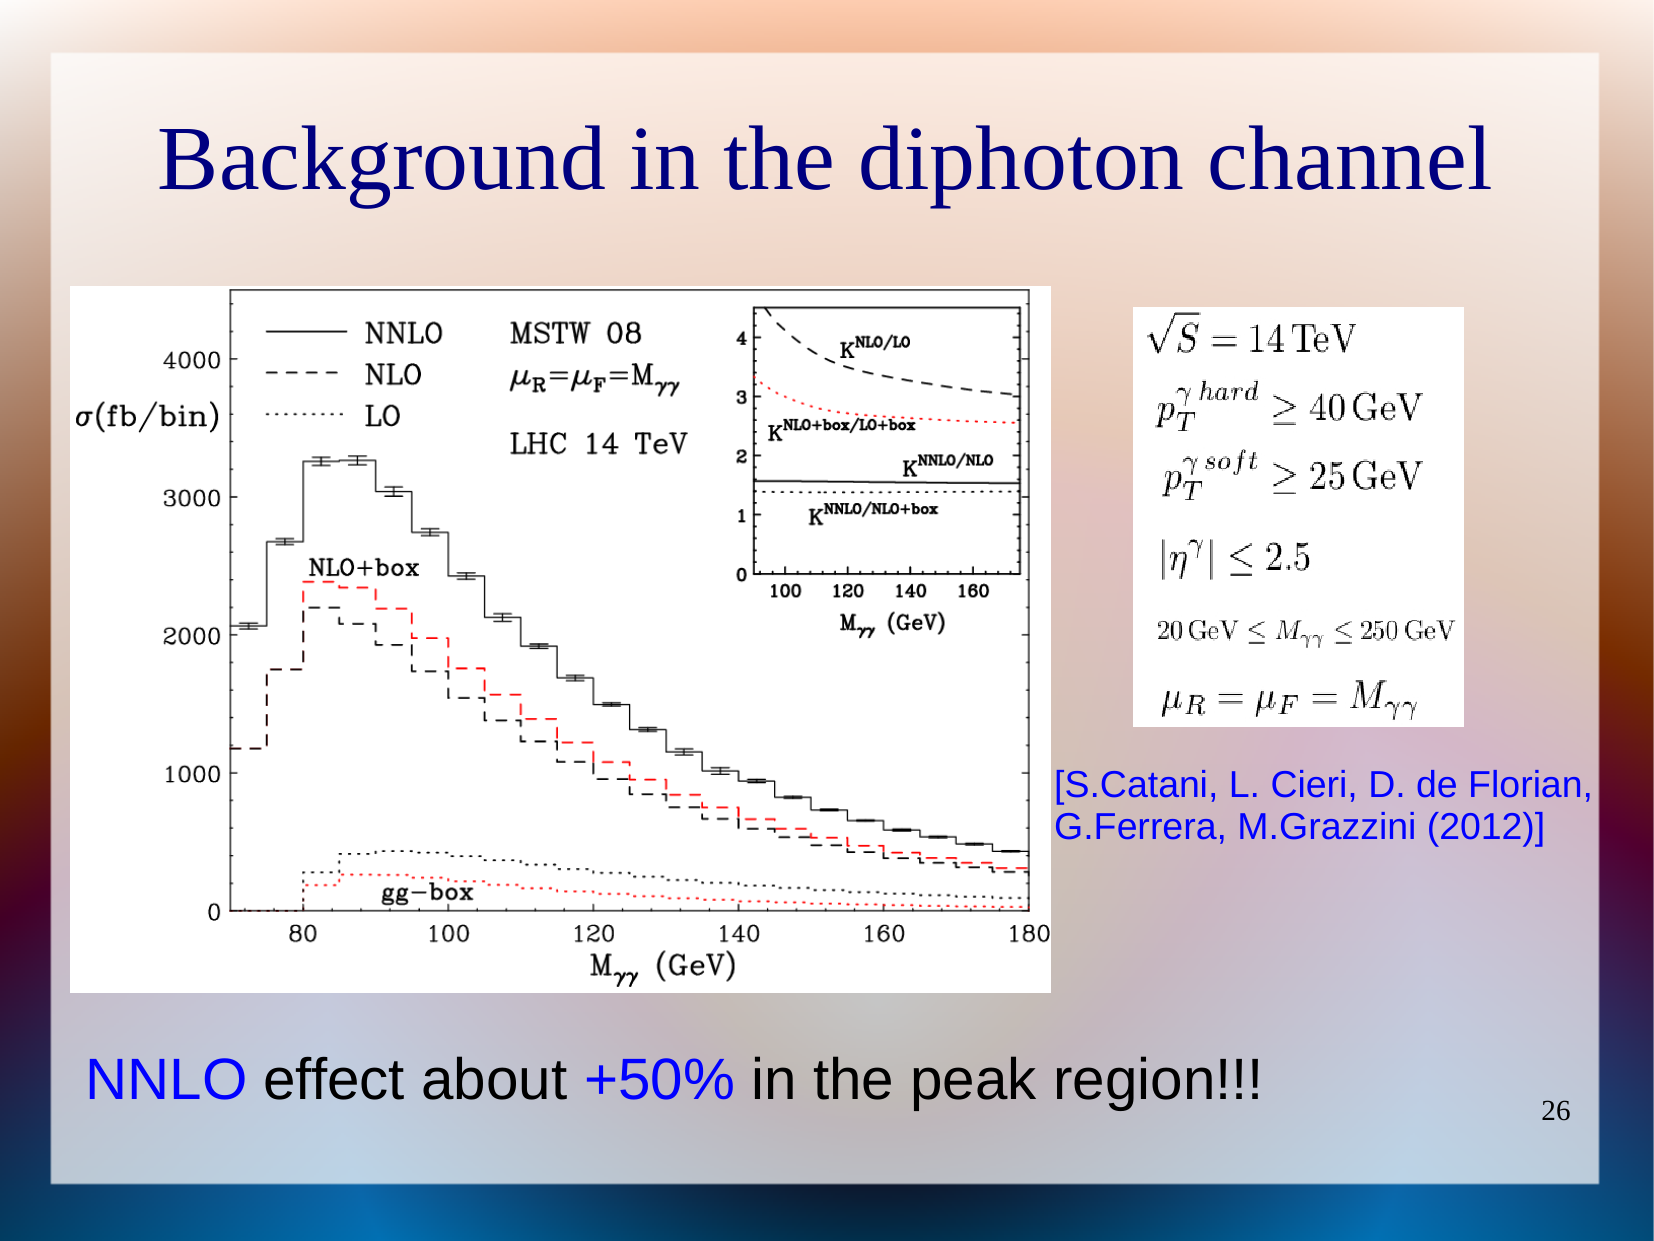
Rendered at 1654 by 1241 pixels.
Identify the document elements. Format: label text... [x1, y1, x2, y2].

picture [0, 0, 1654, 1241]
title Background in the diphoton channel [82, 55, 1571, 263]
text_box NNLO effect about +50% in the peak region!!! [70, 1039, 1571, 1193]
text_box [S.Catani, L. Cieri, D. de Florian, G.Ferrera, M.Grazzini (2012)] [1051, 755, 1619, 855]
